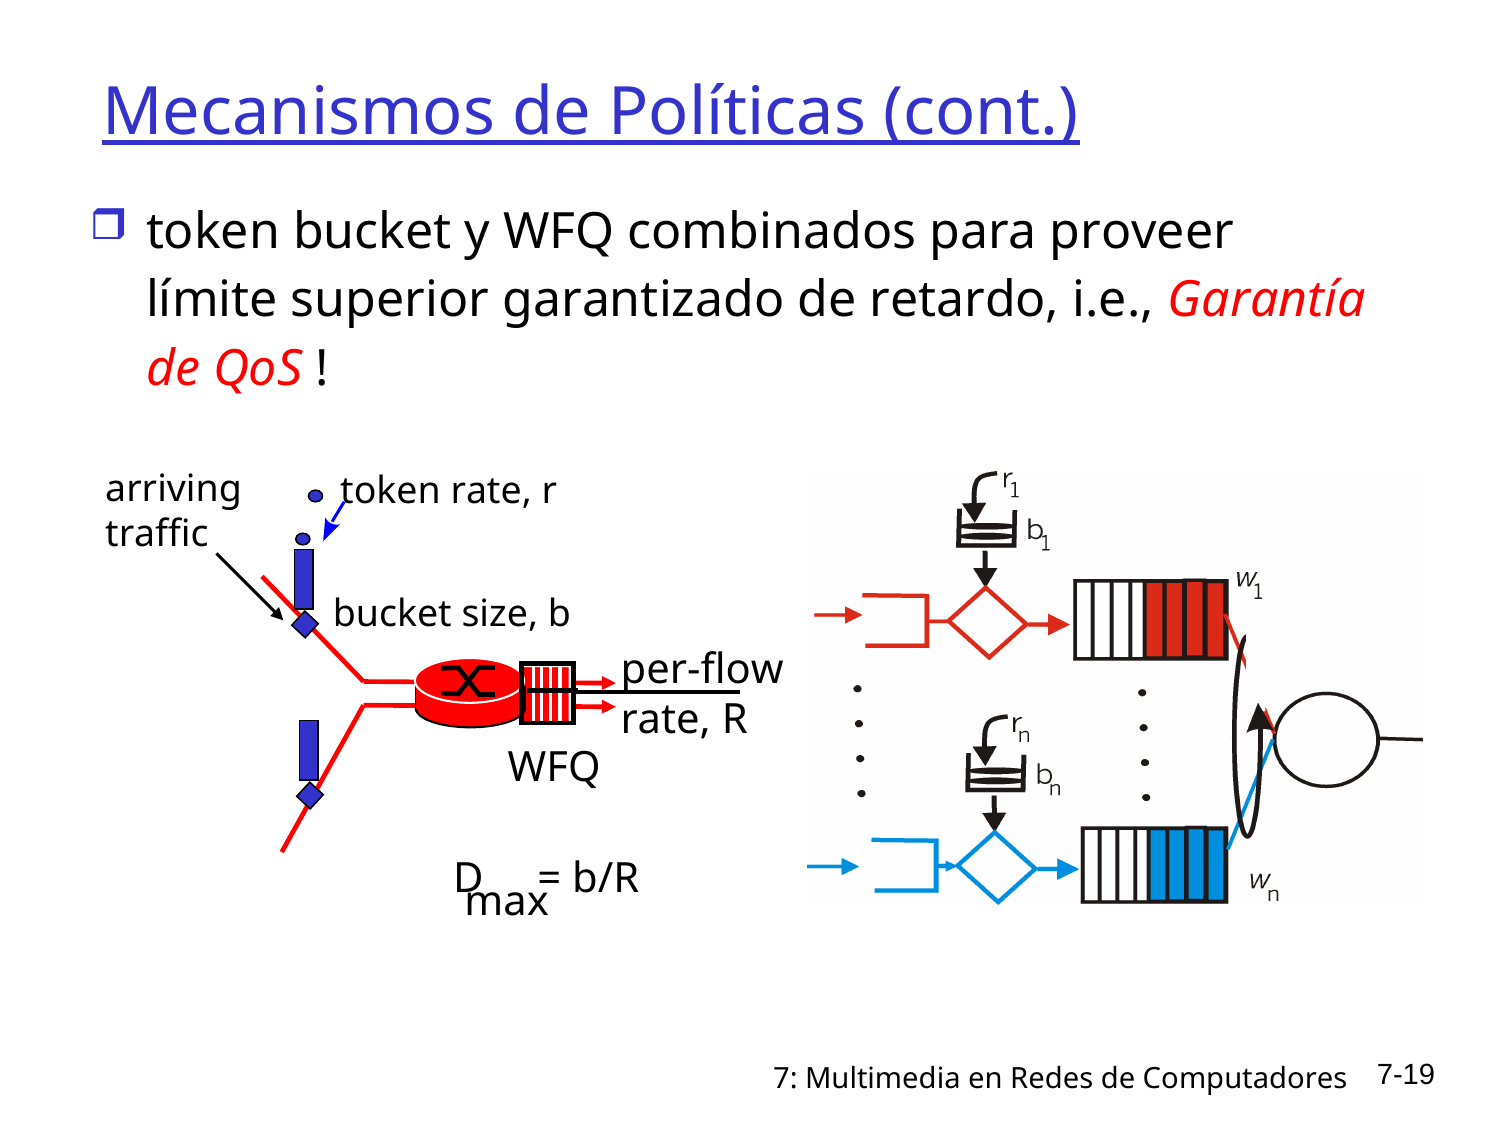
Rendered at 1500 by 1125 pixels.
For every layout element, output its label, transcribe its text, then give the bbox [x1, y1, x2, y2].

text_box [552, 666, 558, 688]
text_box [535, 693, 540, 721]
text_box [543, 693, 549, 721]
text_box [414, 658, 519, 728]
text_box arriving traffic [90, 456, 257, 563]
picture [807, 471, 1423, 905]
text_box token rate, r [325, 458, 573, 519]
text_box [562, 693, 571, 721]
text_box [291, 611, 319, 638]
title Mecanismos de Políticas (cont.) [87, 37, 1363, 181]
text_box [308, 490, 323, 502]
text_box per-flow rate, R [605, 633, 799, 750]
text_box [294, 549, 313, 609]
text_box [524, 666, 532, 721]
text_box [295, 533, 310, 545]
text_box WFQ [492, 731, 627, 798]
text_box [296, 782, 324, 809]
text_box D = b/R [438, 843, 655, 909]
list token bucket y WFQ combinados para proveer límite superior garantizado de retardo, i.e., Garantía de QoS ! [75, 187, 1391, 513]
text_box [299, 720, 318, 780]
text_box [535, 666, 540, 688]
text_box [562, 666, 571, 688]
text_box max [449, 866, 564, 932]
text_box [543, 666, 549, 688]
text_box [552, 693, 558, 721]
text_box bucket size, b [318, 581, 587, 642]
